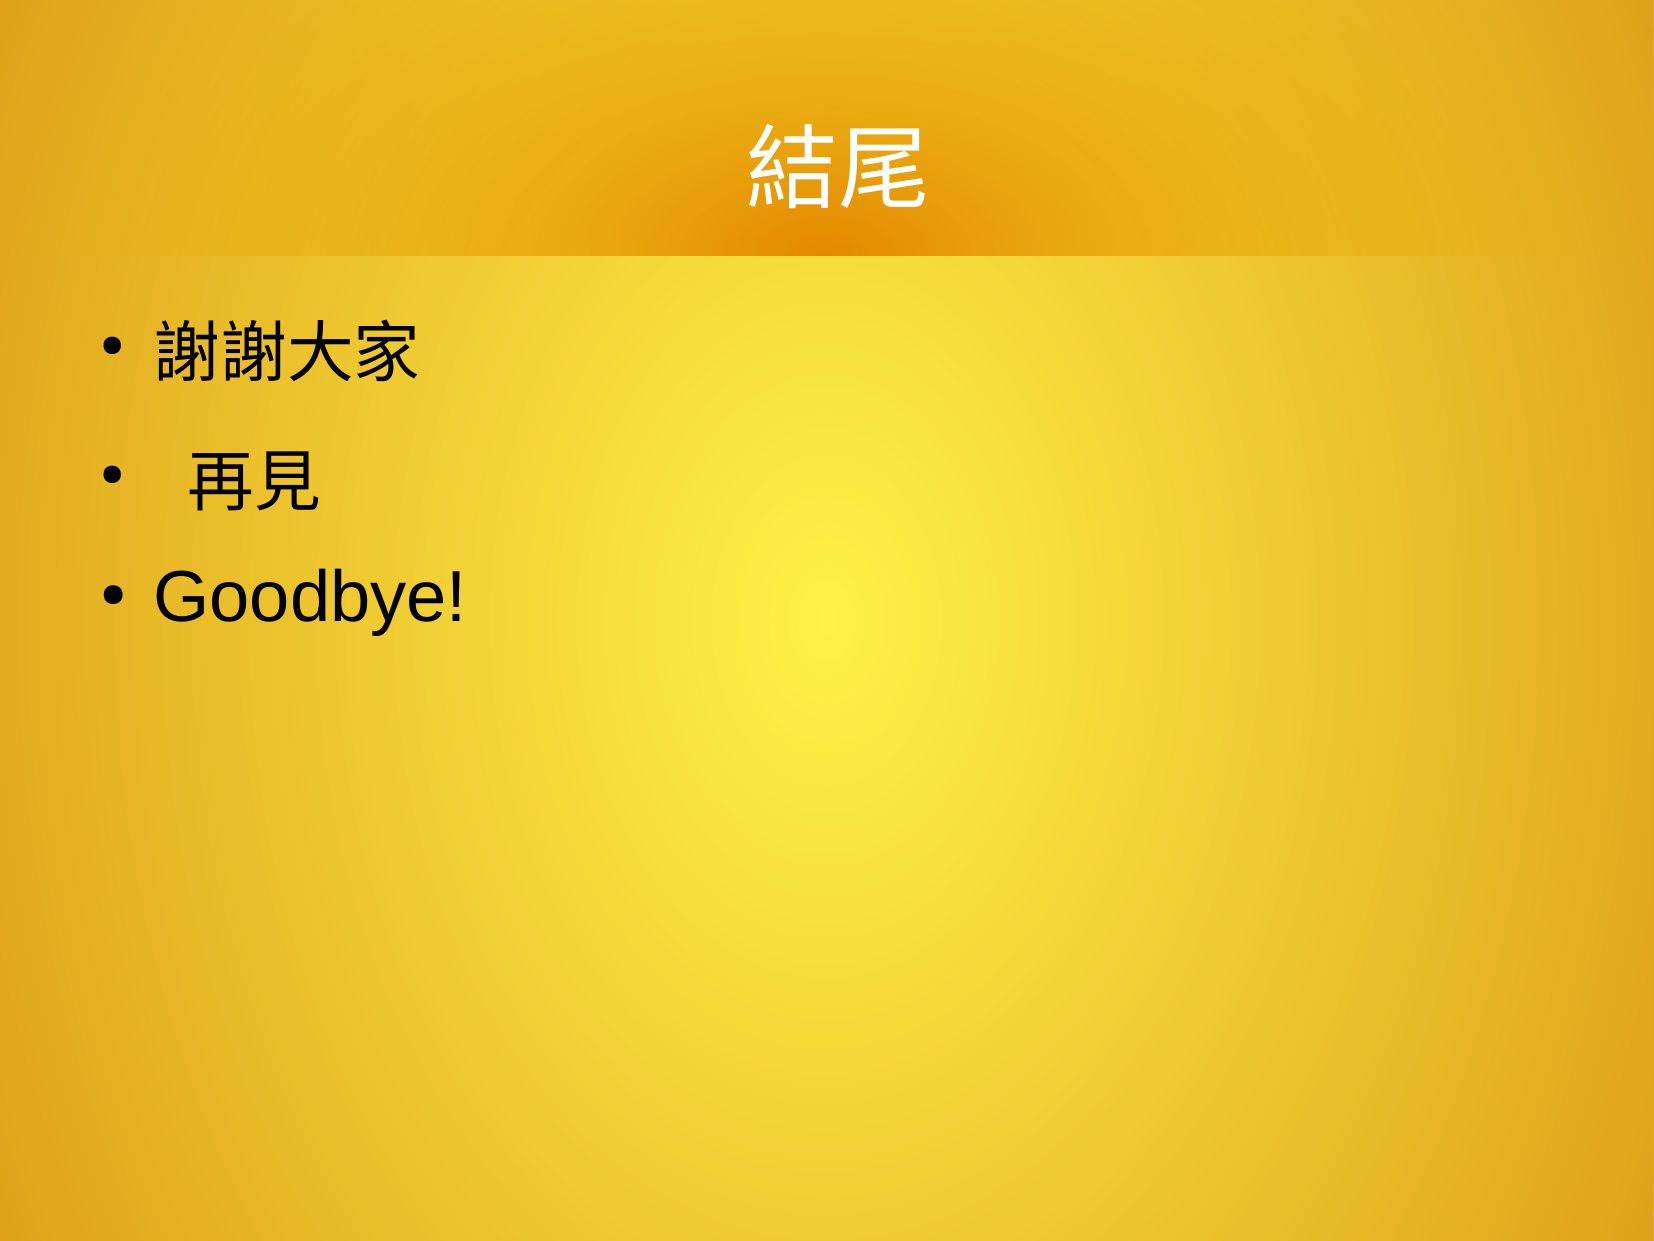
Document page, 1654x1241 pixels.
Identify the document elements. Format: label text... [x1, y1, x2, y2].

list 謝謝大家 再見 Goodbye! [82, 299, 1571, 1019]
title 結尾 [94, 59, 1583, 264]
